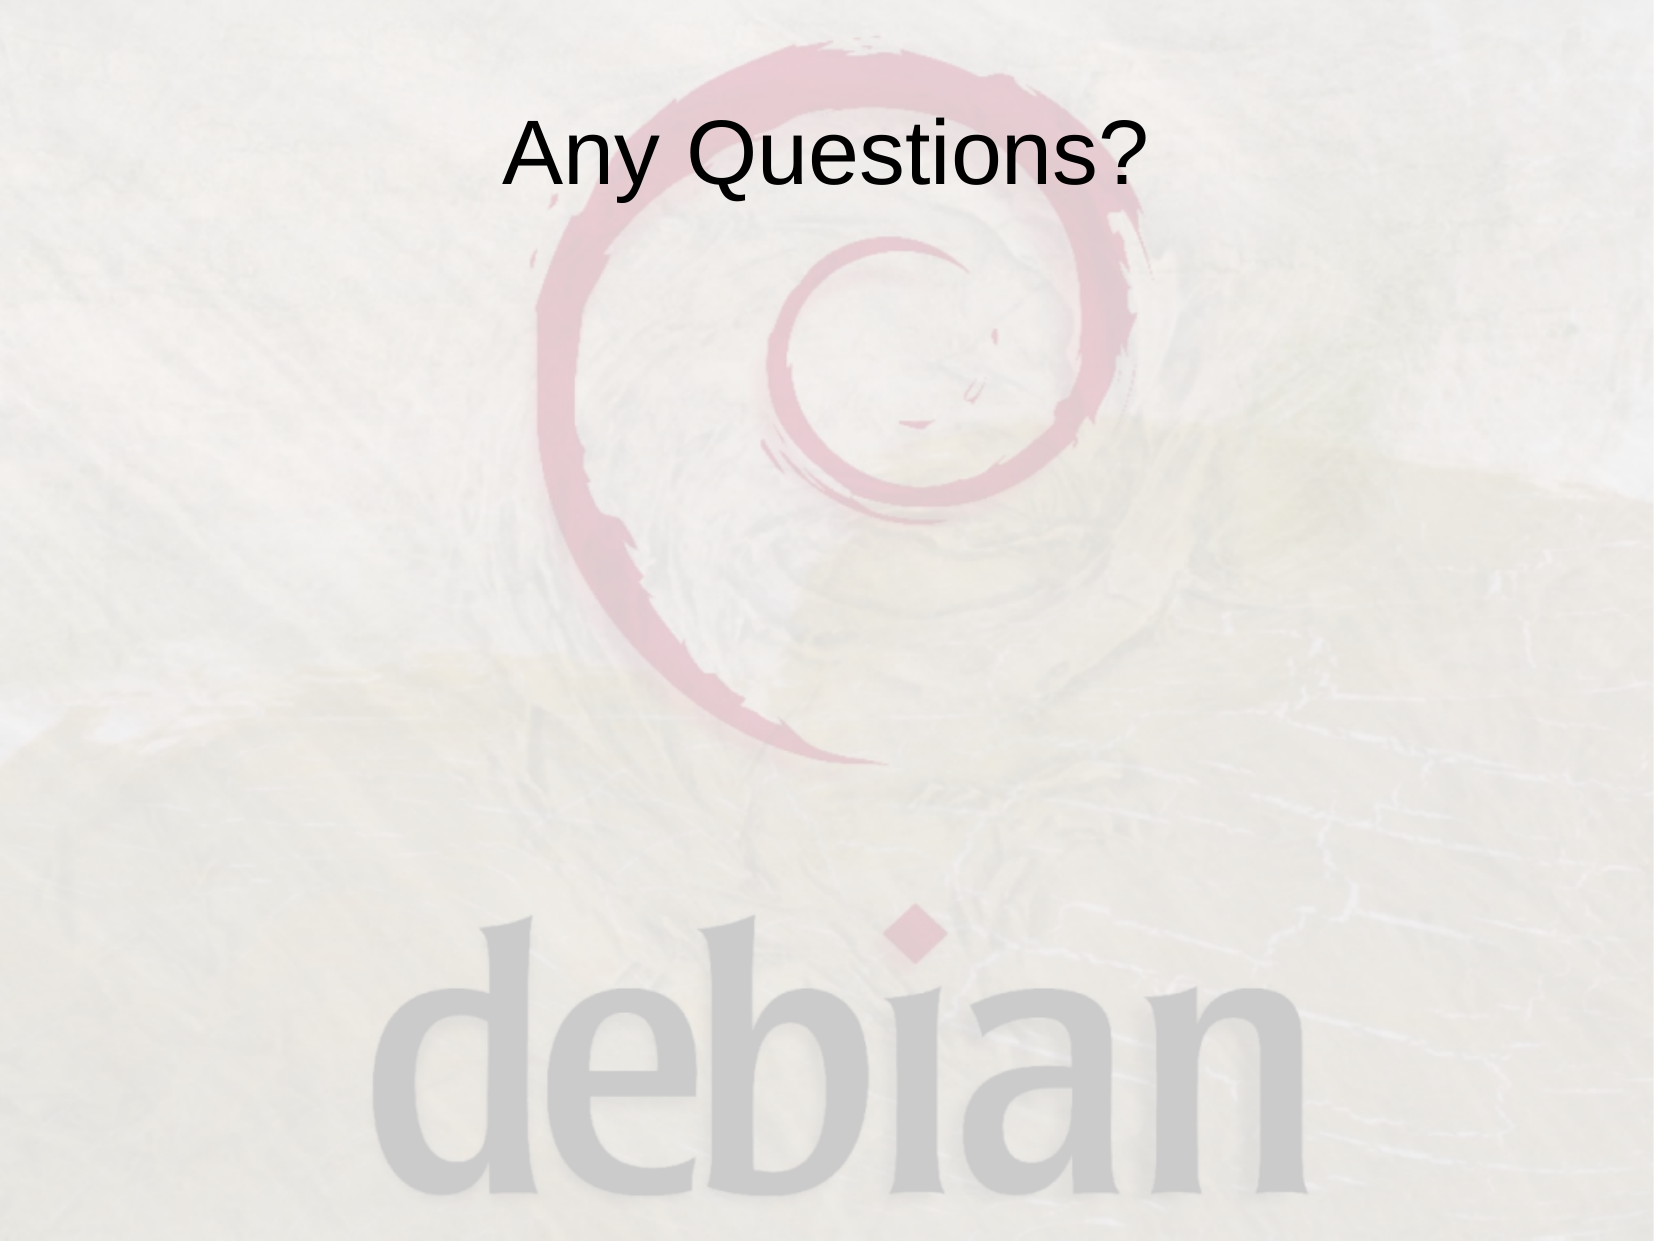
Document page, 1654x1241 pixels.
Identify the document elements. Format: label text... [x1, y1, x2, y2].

picture [0, 0, 1654, 1241]
title Any Questions? [82, 56, 1571, 250]
